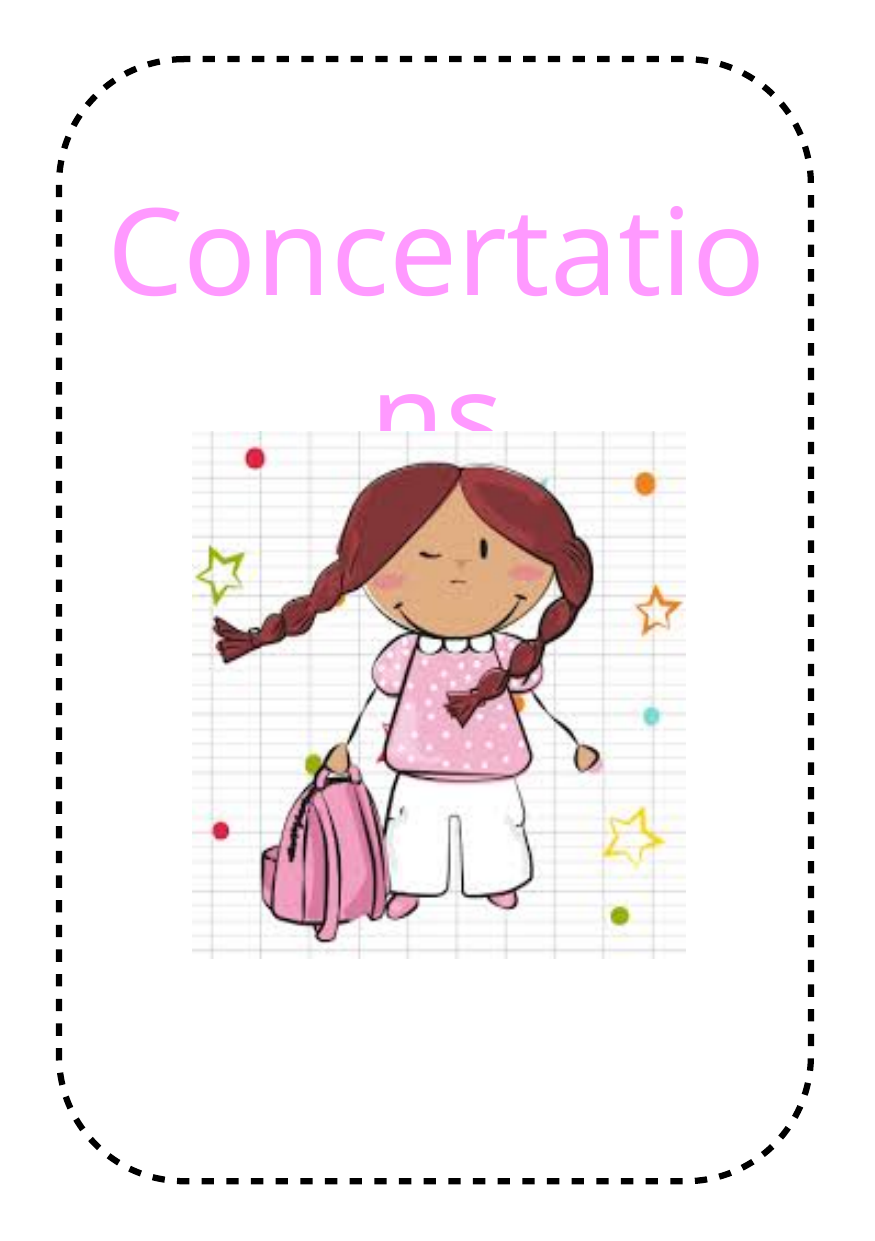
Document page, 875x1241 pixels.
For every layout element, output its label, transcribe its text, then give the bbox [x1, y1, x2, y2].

title Concertations [82, 166, 792, 532]
picture [192, 431, 686, 959]
